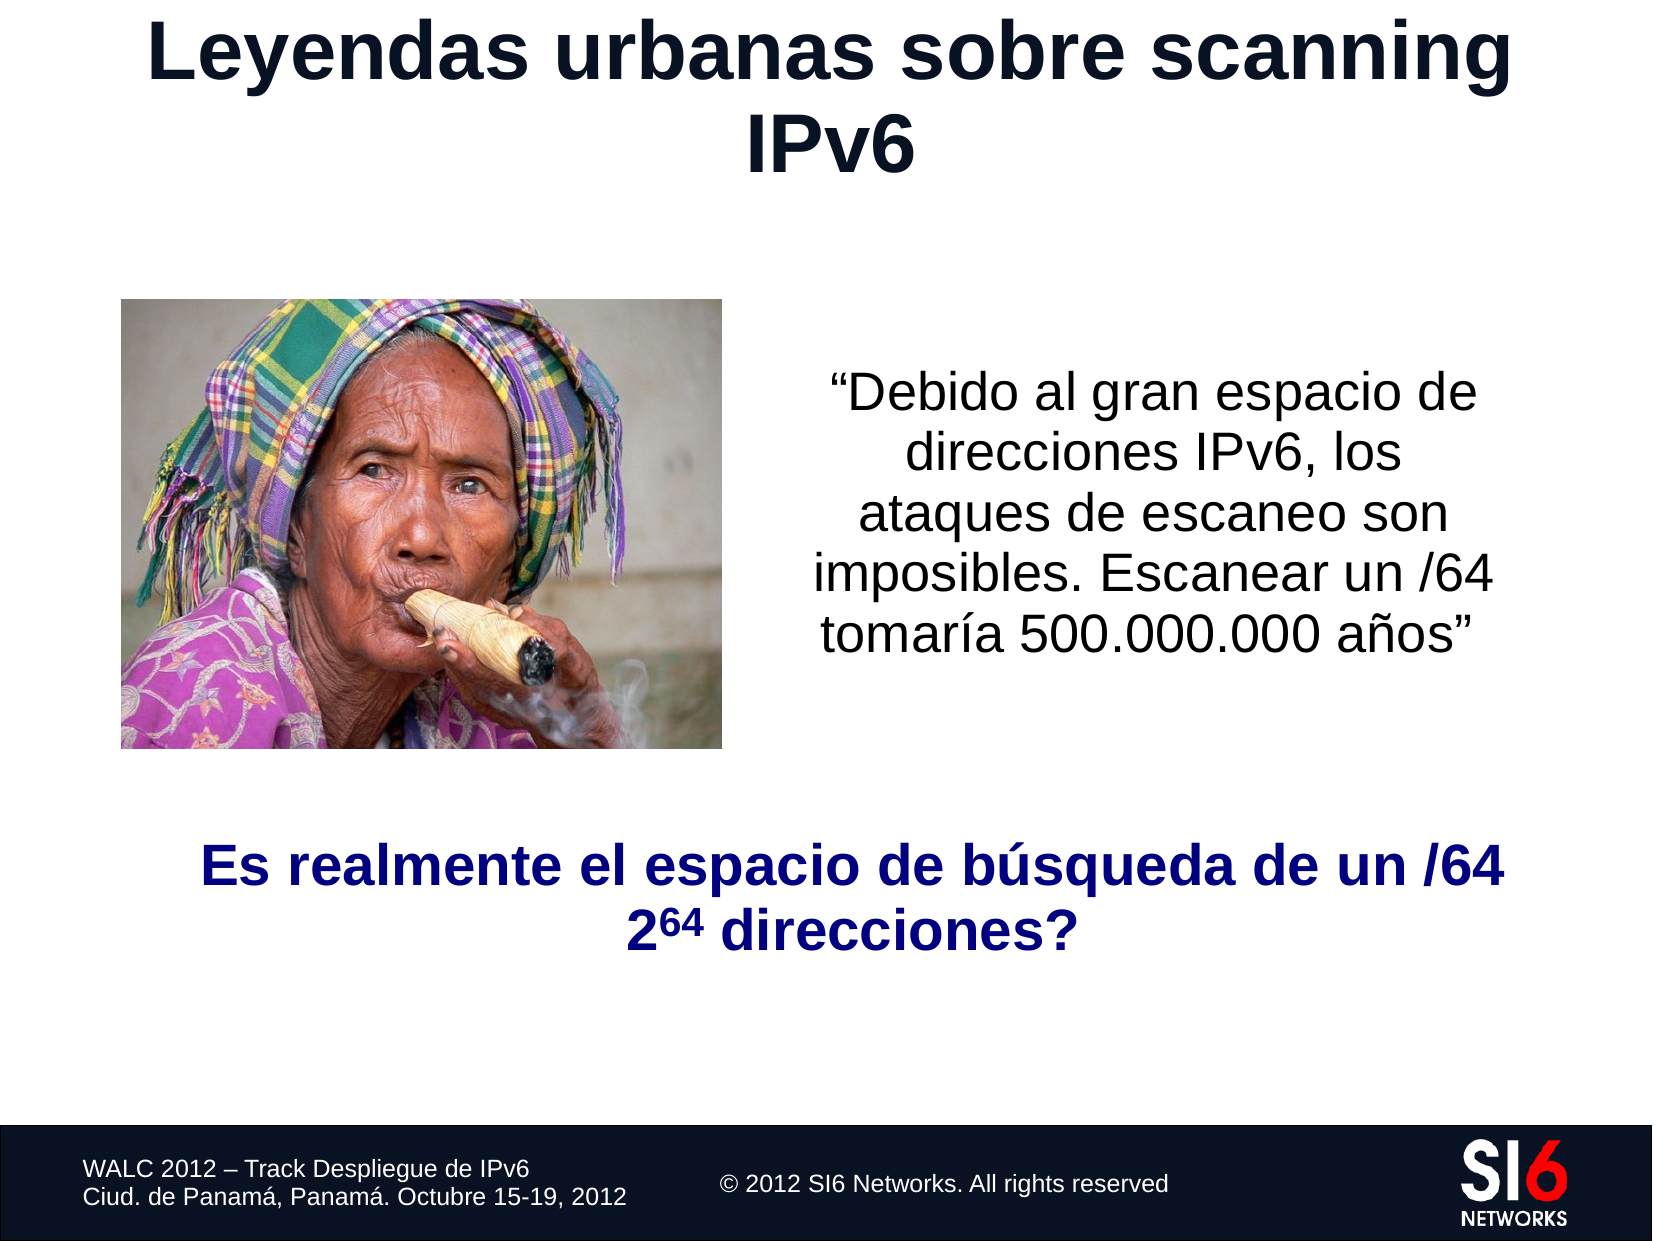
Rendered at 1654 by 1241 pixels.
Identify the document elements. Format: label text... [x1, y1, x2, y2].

picture [121, 299, 722, 749]
title Leyendas urbanas sobre scanning IPv6 [86, 4, 1576, 191]
text_box Es realmente el espacio de búsqueda de un /64 264 direcciones? [150, 825, 1531, 972]
picture [1461, 1139, 1567, 1226]
list “Debido al gran espacio de direcciones IPv6, los ataques de escaneo son imposibles. Escanear un /64 tomaría 500.000.000 años” [738, 361, 1500, 752]
